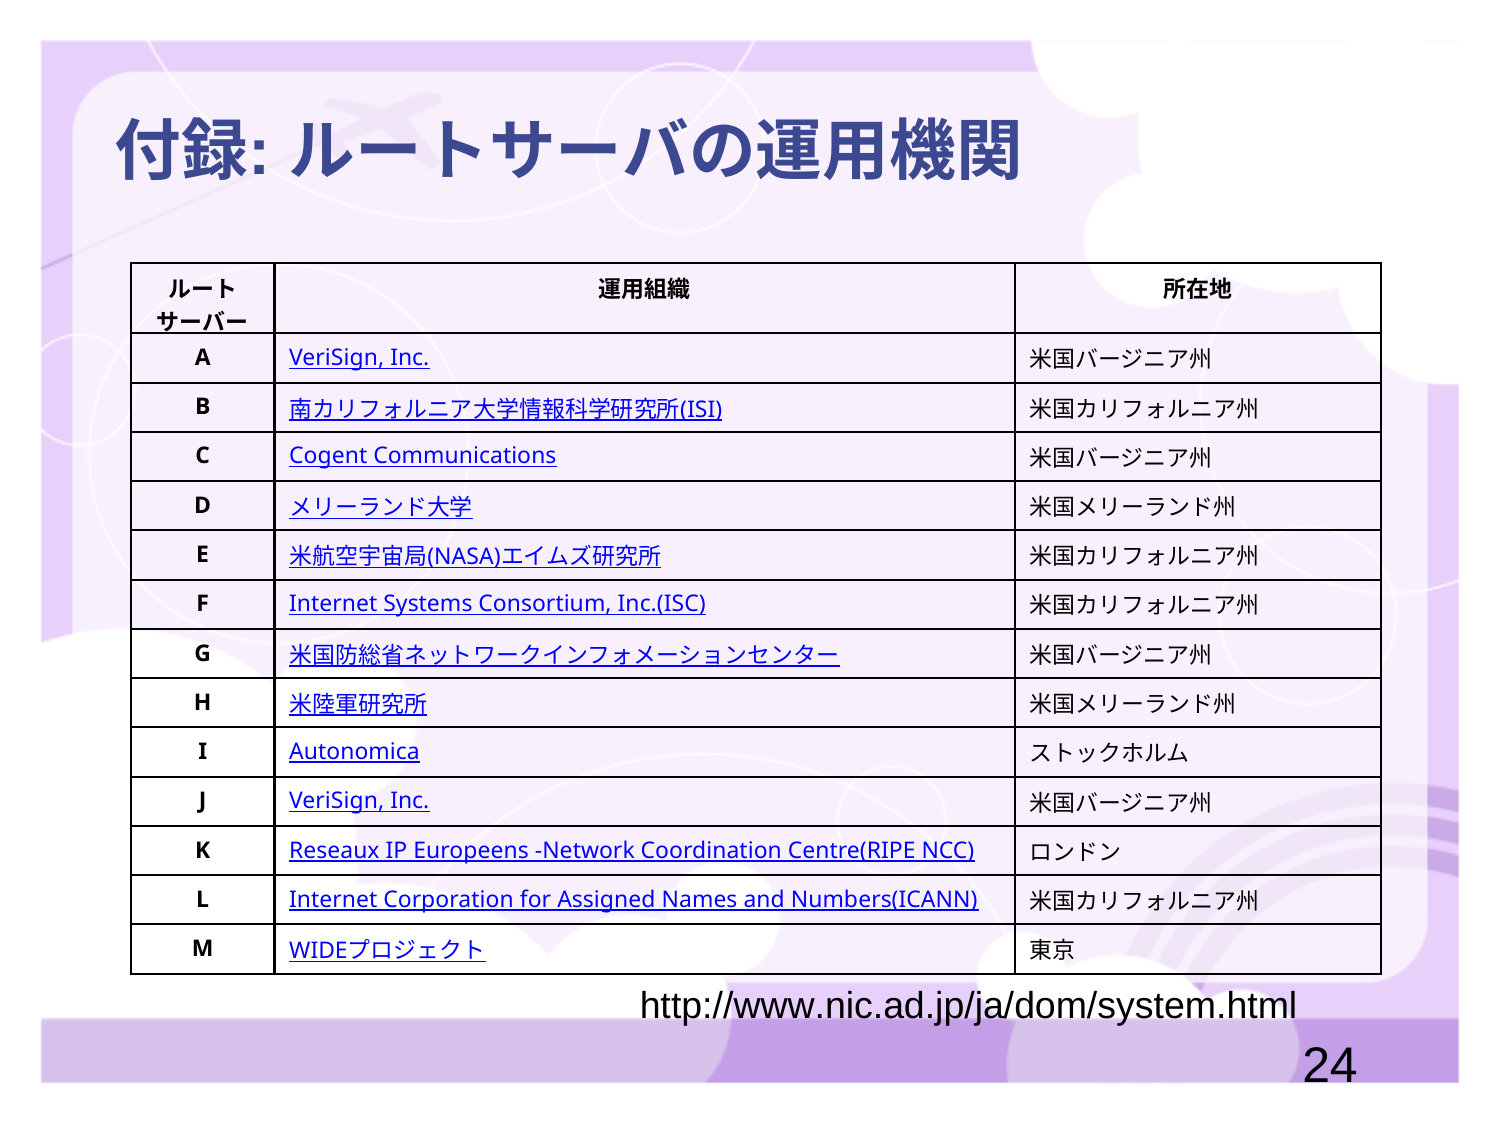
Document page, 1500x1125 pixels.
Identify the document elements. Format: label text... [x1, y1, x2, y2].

table_cell 東京 [1016, 925, 1380, 973]
picture [0, 0, 1500, 1125]
table_cell Cogent Communications [276, 433, 1014, 480]
table_cell 米国メリーランド州 [1016, 482, 1380, 529]
table_cell 米国防総省ネットワークインフォメーションセンター [276, 630, 1014, 677]
table_cell Autonomica [276, 728, 1014, 776]
table_cell 米国バージニア州 [1016, 778, 1380, 825]
table_cell H [132, 679, 273, 726]
table_cell I [132, 728, 273, 776]
table_header ルートサーバー [132, 264, 273, 332]
table_cell F [132, 581, 273, 628]
title 付録: ルートサーバの運用機関 [99, 99, 1388, 201]
table_cell 米陸軍研究所 [276, 679, 1014, 726]
table_cell Reseaux IP Europeens -Network Coordination Centre(RIPE NCC) [276, 827, 1014, 874]
table_cell A [132, 334, 273, 382]
table_cell G [132, 630, 273, 677]
table_cell 米国カリフォルニア州 [1016, 876, 1380, 923]
table_cell VeriSign, Inc. [276, 778, 1014, 825]
table_cell 米国カリフォルニア州 [1016, 581, 1380, 628]
table_cell 米航空宇宙局(NASA)エイムズ研究所 [276, 531, 1014, 579]
table_cell J [132, 778, 273, 825]
table_cell 米国バージニア州 [1016, 334, 1380, 382]
table_cell ストックホルム [1016, 728, 1380, 776]
table_cell 米国カリフォルニア州 [1016, 384, 1380, 431]
table_cell 米国カリフォルニア州 [1016, 531, 1380, 579]
table_cell L [132, 876, 273, 923]
text_box http://www.nic.ad.jp/ja/dom/system.html [625, 974, 1310, 1034]
table_cell C [132, 433, 273, 480]
table_cell ロンドン [1016, 827, 1380, 874]
table_cell E [132, 531, 273, 579]
table_header 運用組織 [276, 264, 1014, 332]
table_cell D [132, 482, 273, 529]
table_cell VeriSign, Inc. [276, 334, 1014, 382]
table_cell WIDEプロジェクト [276, 925, 1014, 973]
table_cell Internet Corporation for Assigned Names and Numbers(ICANN) [276, 876, 1014, 923]
table_cell K [132, 827, 273, 874]
table_cell B [132, 384, 273, 431]
table_cell Internet Systems Consortium, Inc.(ISC) [276, 581, 1014, 628]
table_cell 米国バージニア州 [1016, 630, 1380, 677]
table_cell M [132, 925, 273, 973]
table_cell 南カリフォルニア大学情報科学研究所(ISI) [276, 384, 1014, 431]
table_header 所在地 [1016, 264, 1380, 332]
table_cell 米国メリーランド州 [1016, 679, 1380, 726]
table_cell メリーランド大学 [276, 482, 1014, 529]
table_cell 米国バージニア州 [1016, 433, 1380, 480]
